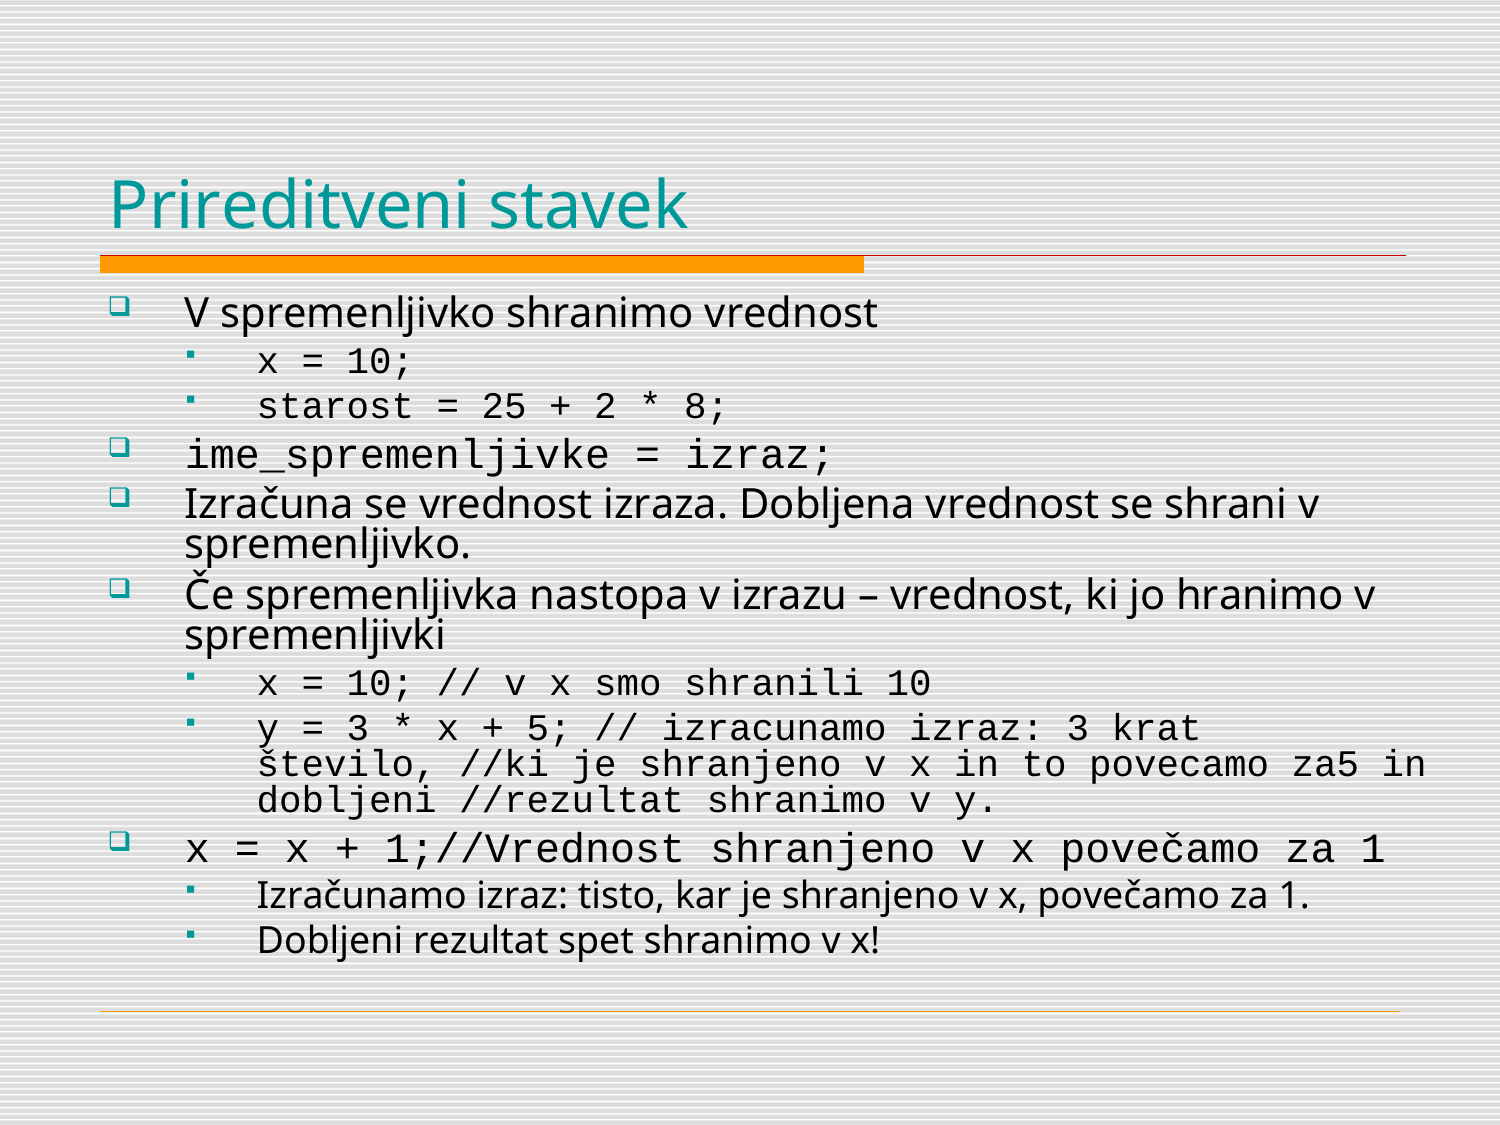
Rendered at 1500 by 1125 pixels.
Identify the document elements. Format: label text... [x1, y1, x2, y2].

title Prireditveni stavek [94, 49, 1407, 250]
picture [0, 0, 1500, 1125]
list V spremenljivko shranimo vrednost x = 10; starost = 25 + 2 * 8; ime_spremenljivke = izraz; Izračuna se vrednost izraza. Dobljena vrednost se shrani v spremenljivko. Če spremenljivka nastopa v izrazu – vrednost, ki jo hranimo v spremenljivki x = 10; // v x smo shranili 10 y = 3 * x + 5; // izracunamo izraz: 3 krat število, //ki je shranjeno v x in to povecamo za5 in dobljeni //rezultat shranimo v y. x = x + 1;//Vrednost shranjeno v x povečamo za 1 Izračunamo izraz: tisto, kar je shranjeno v x, povečamo za 1. Dobljeni rezultat spet shranimo v x! [92, 287, 1471, 988]
